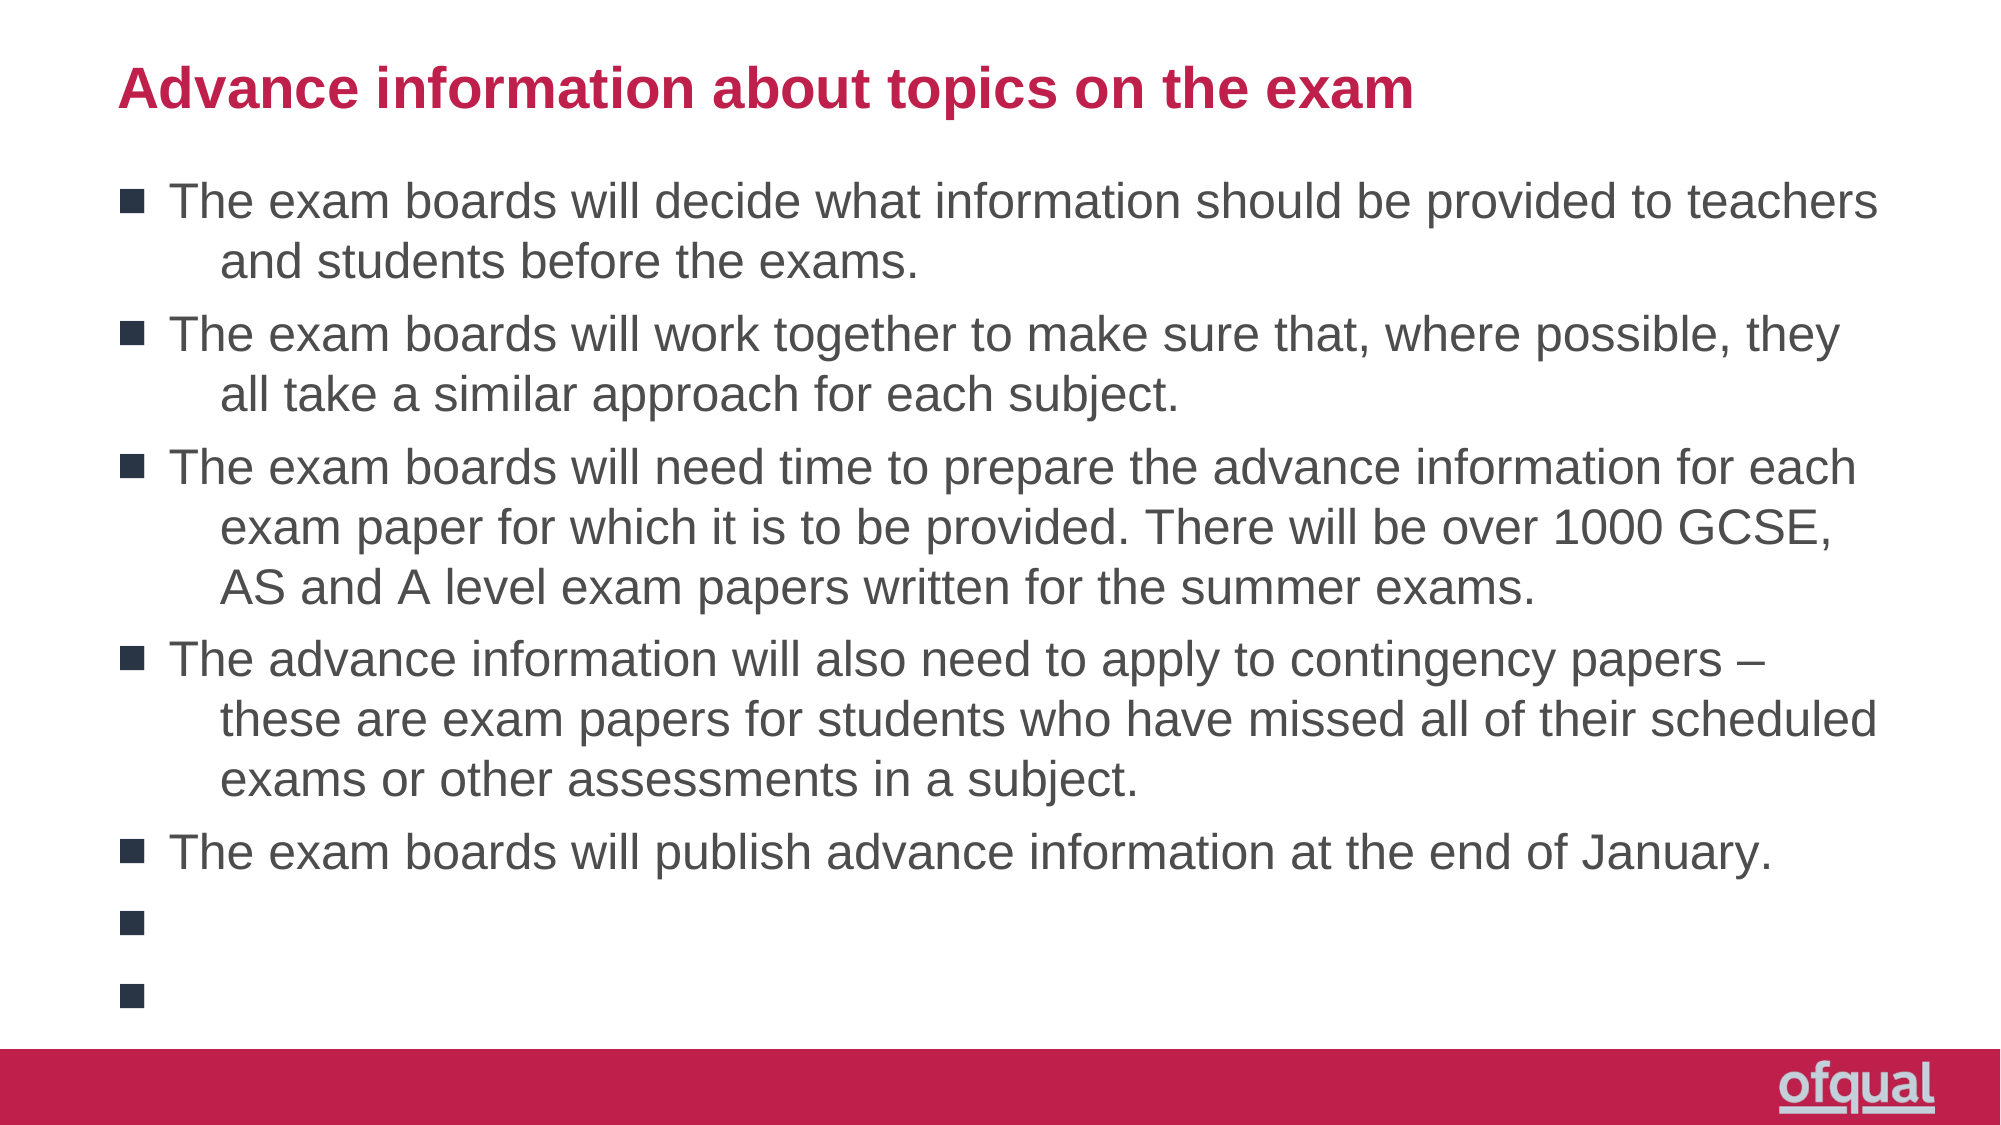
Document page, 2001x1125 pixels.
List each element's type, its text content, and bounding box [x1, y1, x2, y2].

list The exam boards will decide what information should be provided to teachers and students before the exams. The exam boards will work together to make sure that, where possible, they all take a similar approach for each subject. The exam boards will need time to prepare the advance information for each exam paper for which it is to be provided. There will be over 1000 GCSE, AS and A level exam papers written for the summer exams. The advance information will also need to apply to contingency papers – these are exam papers for students who have missed all of their scheduled exams or other assessments in a subject. The exam boards will publish advance information at the end of January. [102, 161, 1903, 1036]
title Advance information about topics on the exam [102, 42, 1491, 138]
